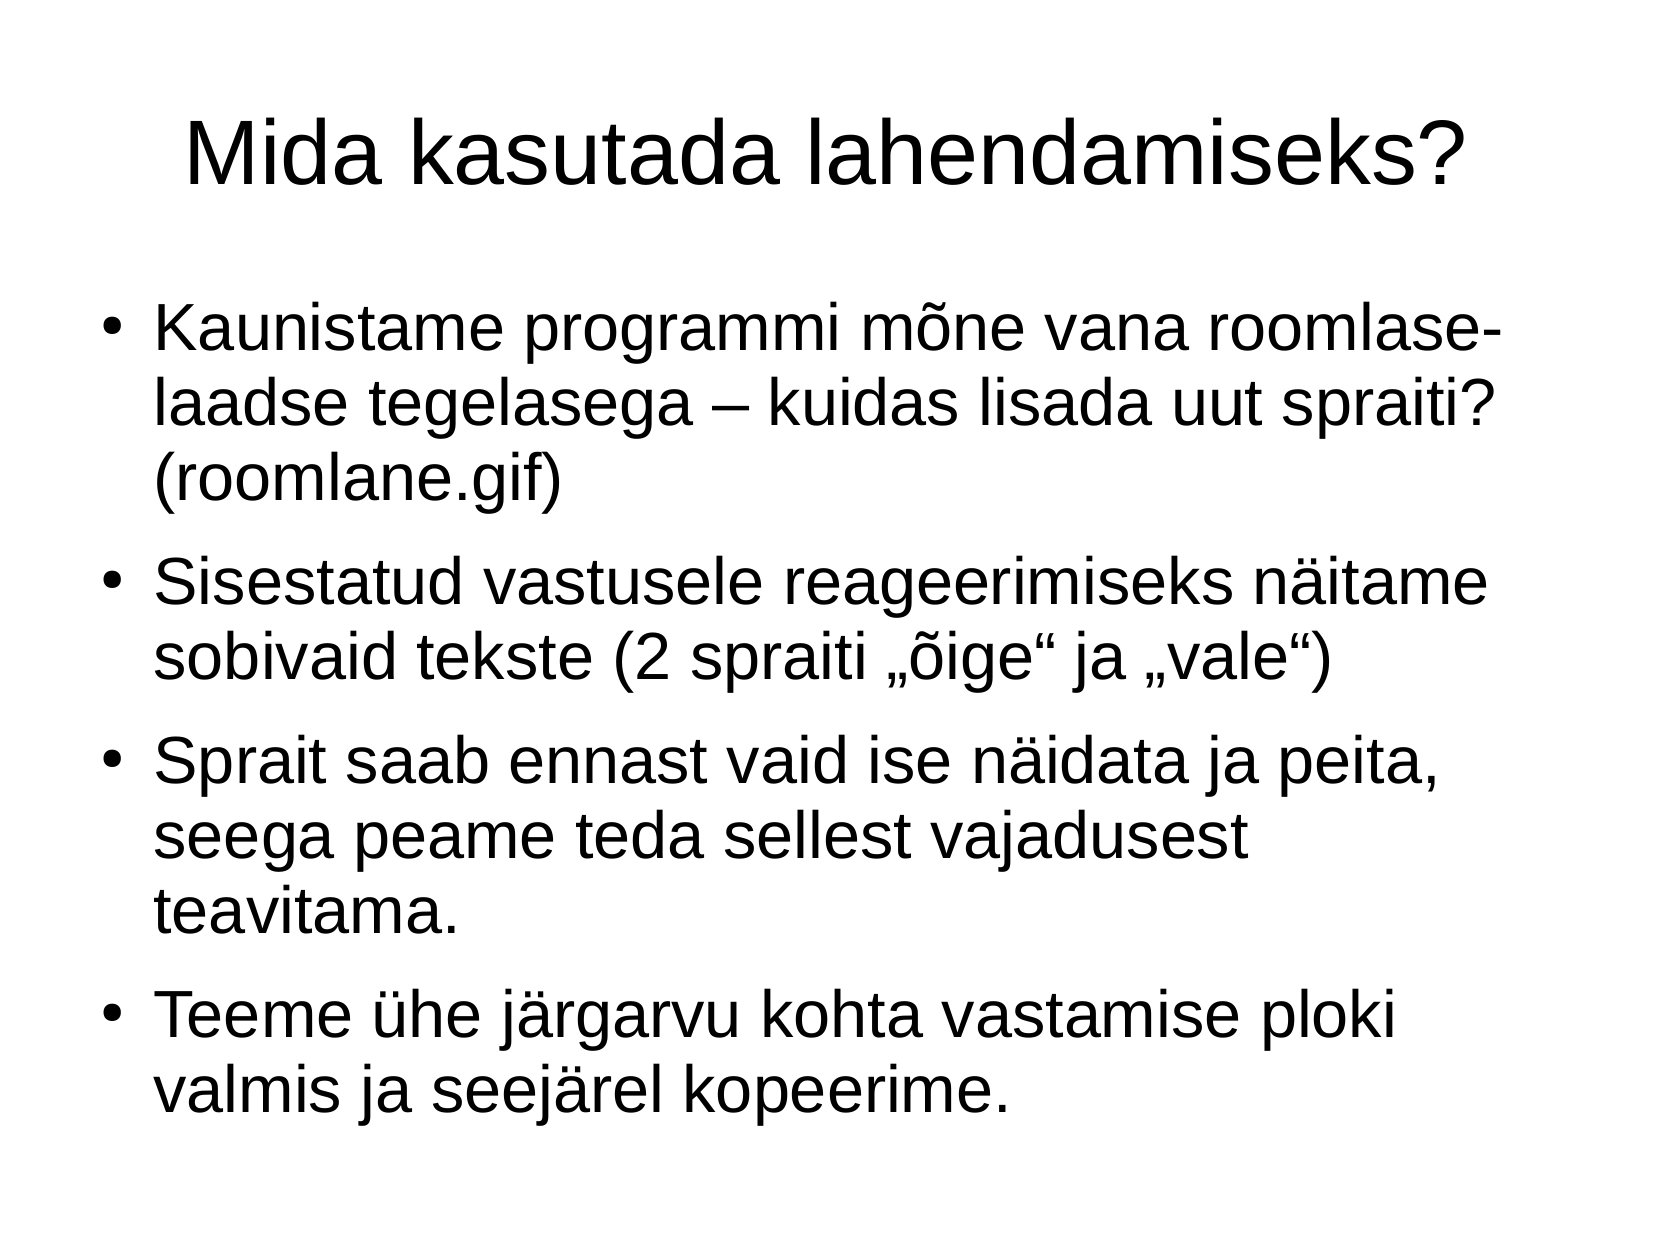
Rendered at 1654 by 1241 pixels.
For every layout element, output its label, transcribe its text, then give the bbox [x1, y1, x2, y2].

title Mida kasutada lahendamiseks? [82, 56, 1571, 250]
list Kaunistame programmi mõne vana roomlase-laadse tegelasega – kuidas lisada uut spraiti? (roomlane.gif) Sisestatud vastusele reageerimiseks näitame sobivaid tekste (2 spraiti „õige“ ja „vale“) Sprait saab ennast vaid ise näidata ja peita, seega peame teda sellest vajadusest teavitama. Teeme ühe järgarvu kohta vastamise ploki valmis ja seejärel kopeerime. [82, 290, 1571, 1127]
